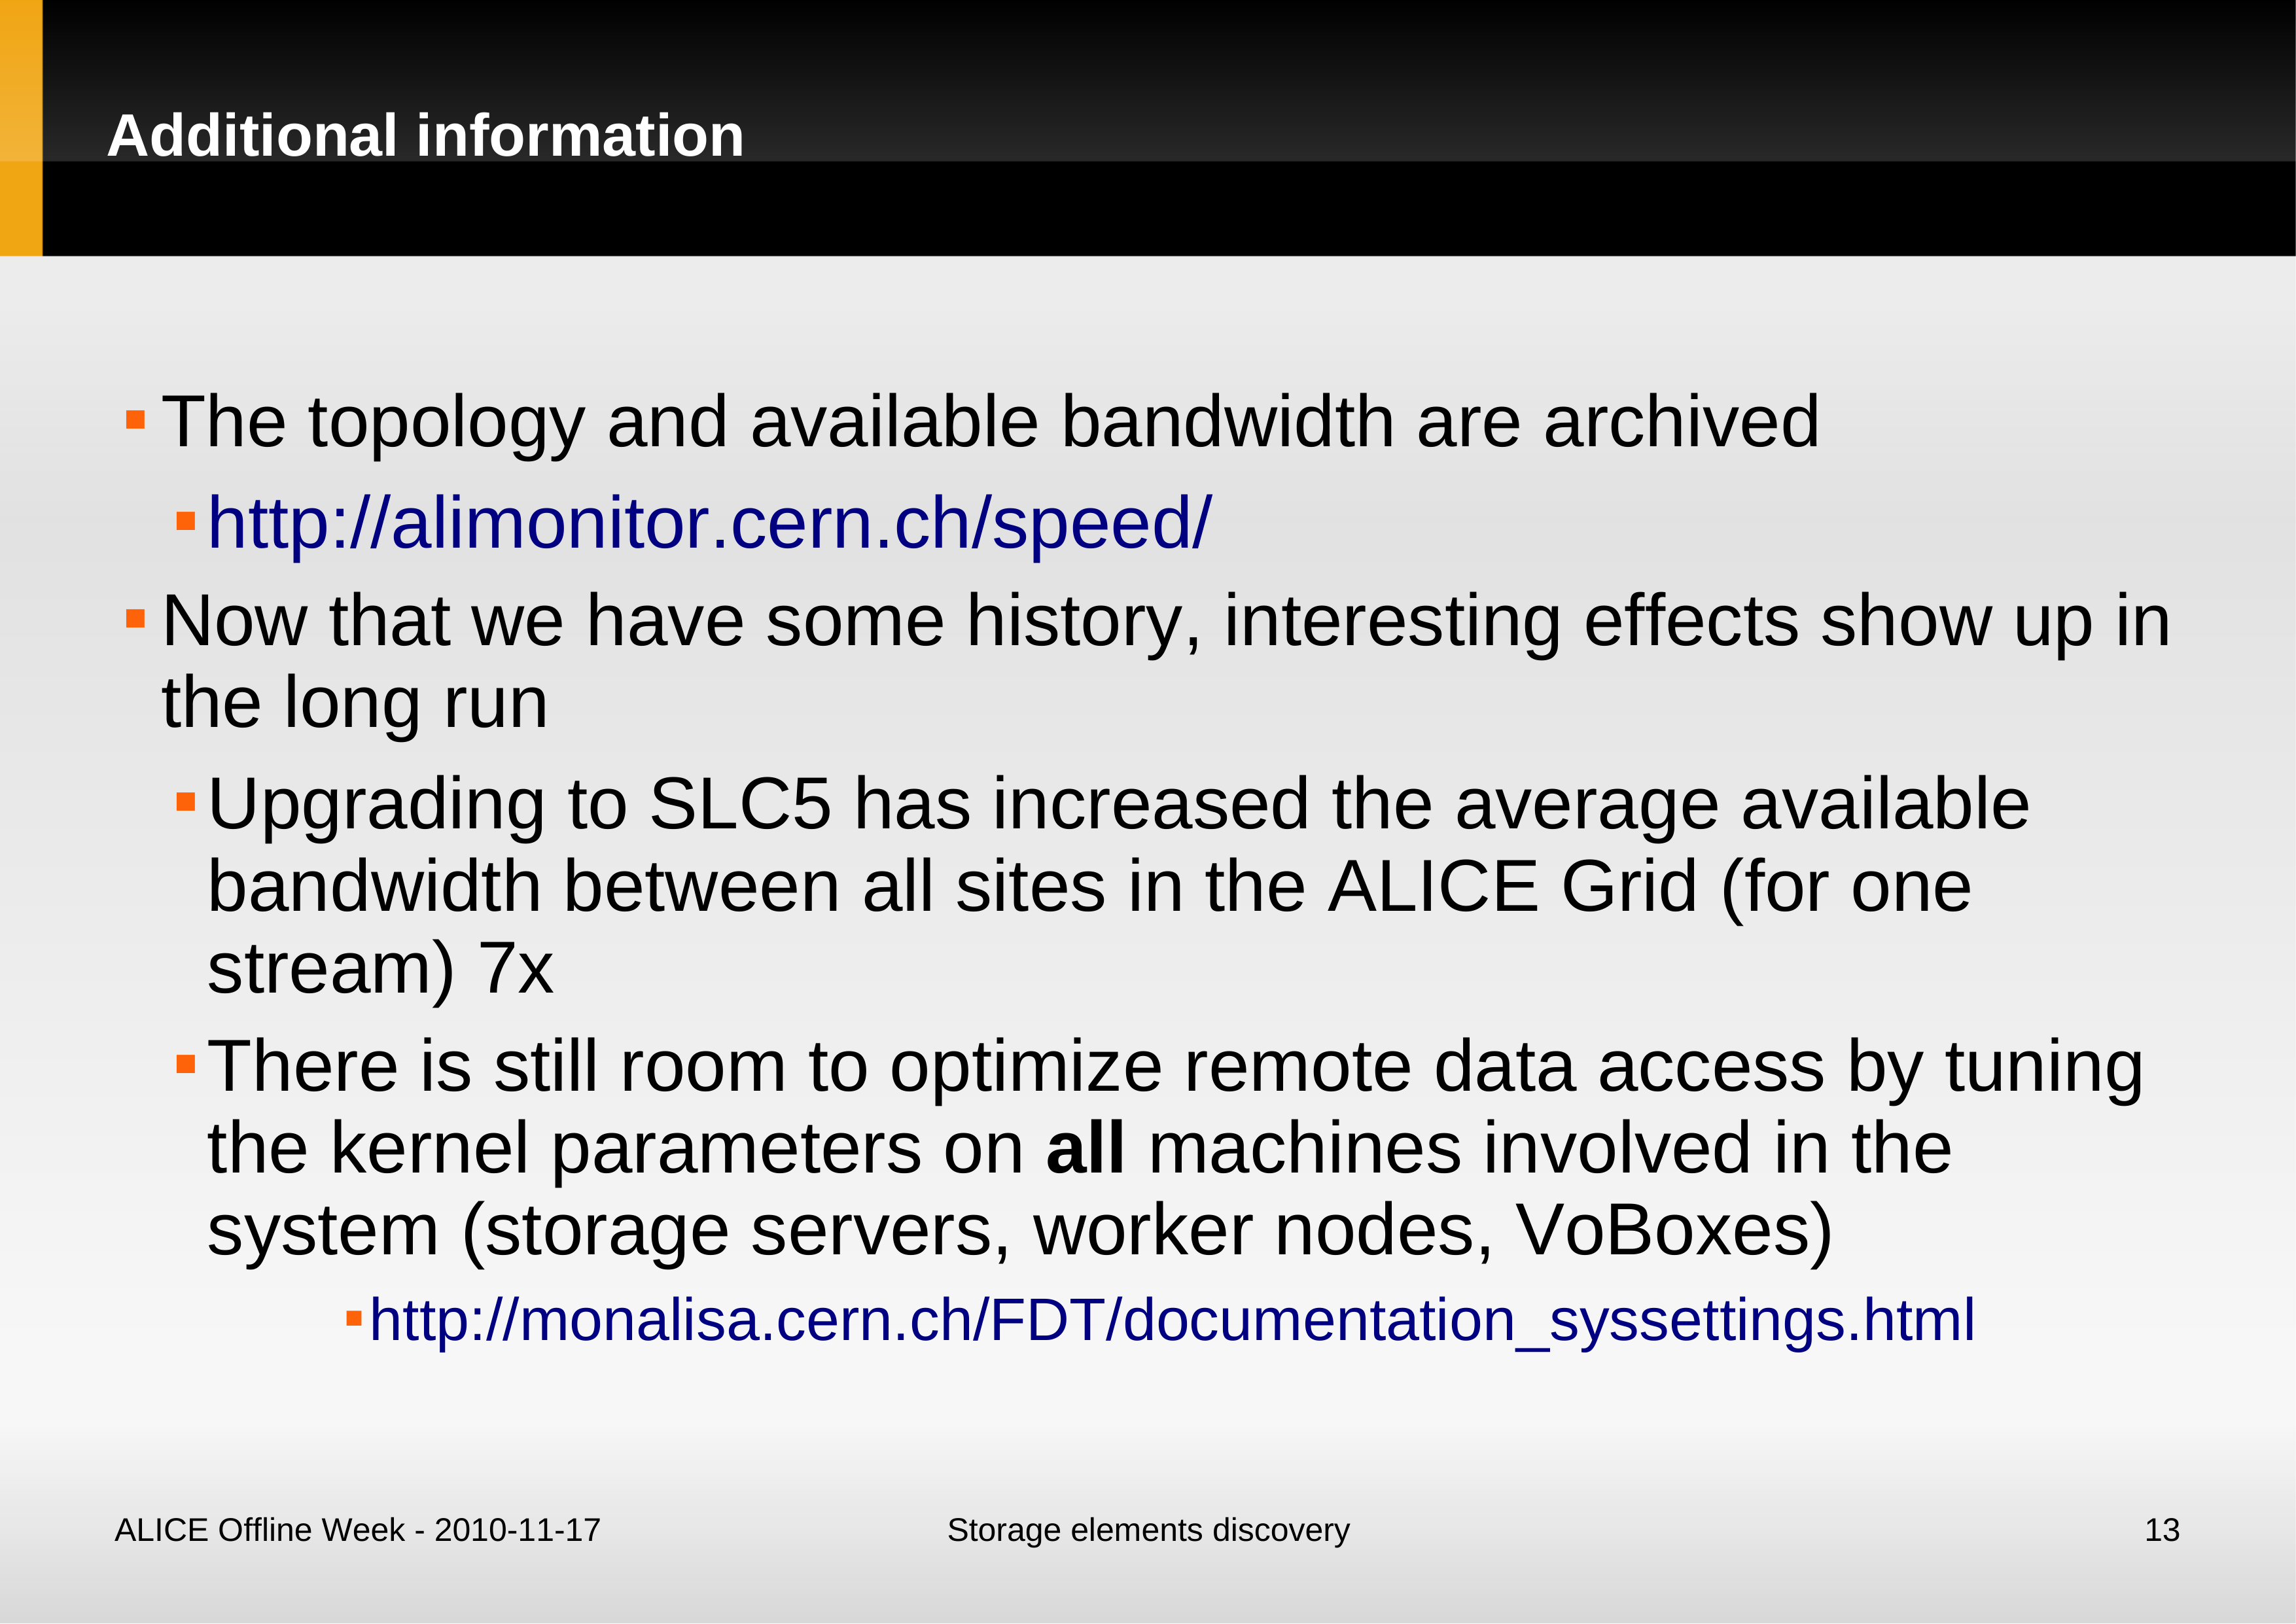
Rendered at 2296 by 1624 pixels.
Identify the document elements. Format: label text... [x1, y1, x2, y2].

list The topology and available bandwidth are archived http://alimonitor.cern.ch/speed/ Now that we have some history, interesting effects show up in the long run Upgrading to SLC5 has increased the average available bandwidth between all sites in the ALICE Grid (for one stream) 7x There is still room to optimize remote data access by tuning the kernel parameters on all machines involved in the system (storage servers, worker nodes, VoBoxes) http://monalisa.cern.ch/FDT/documentation_syssettings.html [115, 380, 2181, 1442]
picture [0, 0, 2296, 1623]
title Additional information [106, 5, 2173, 266]
